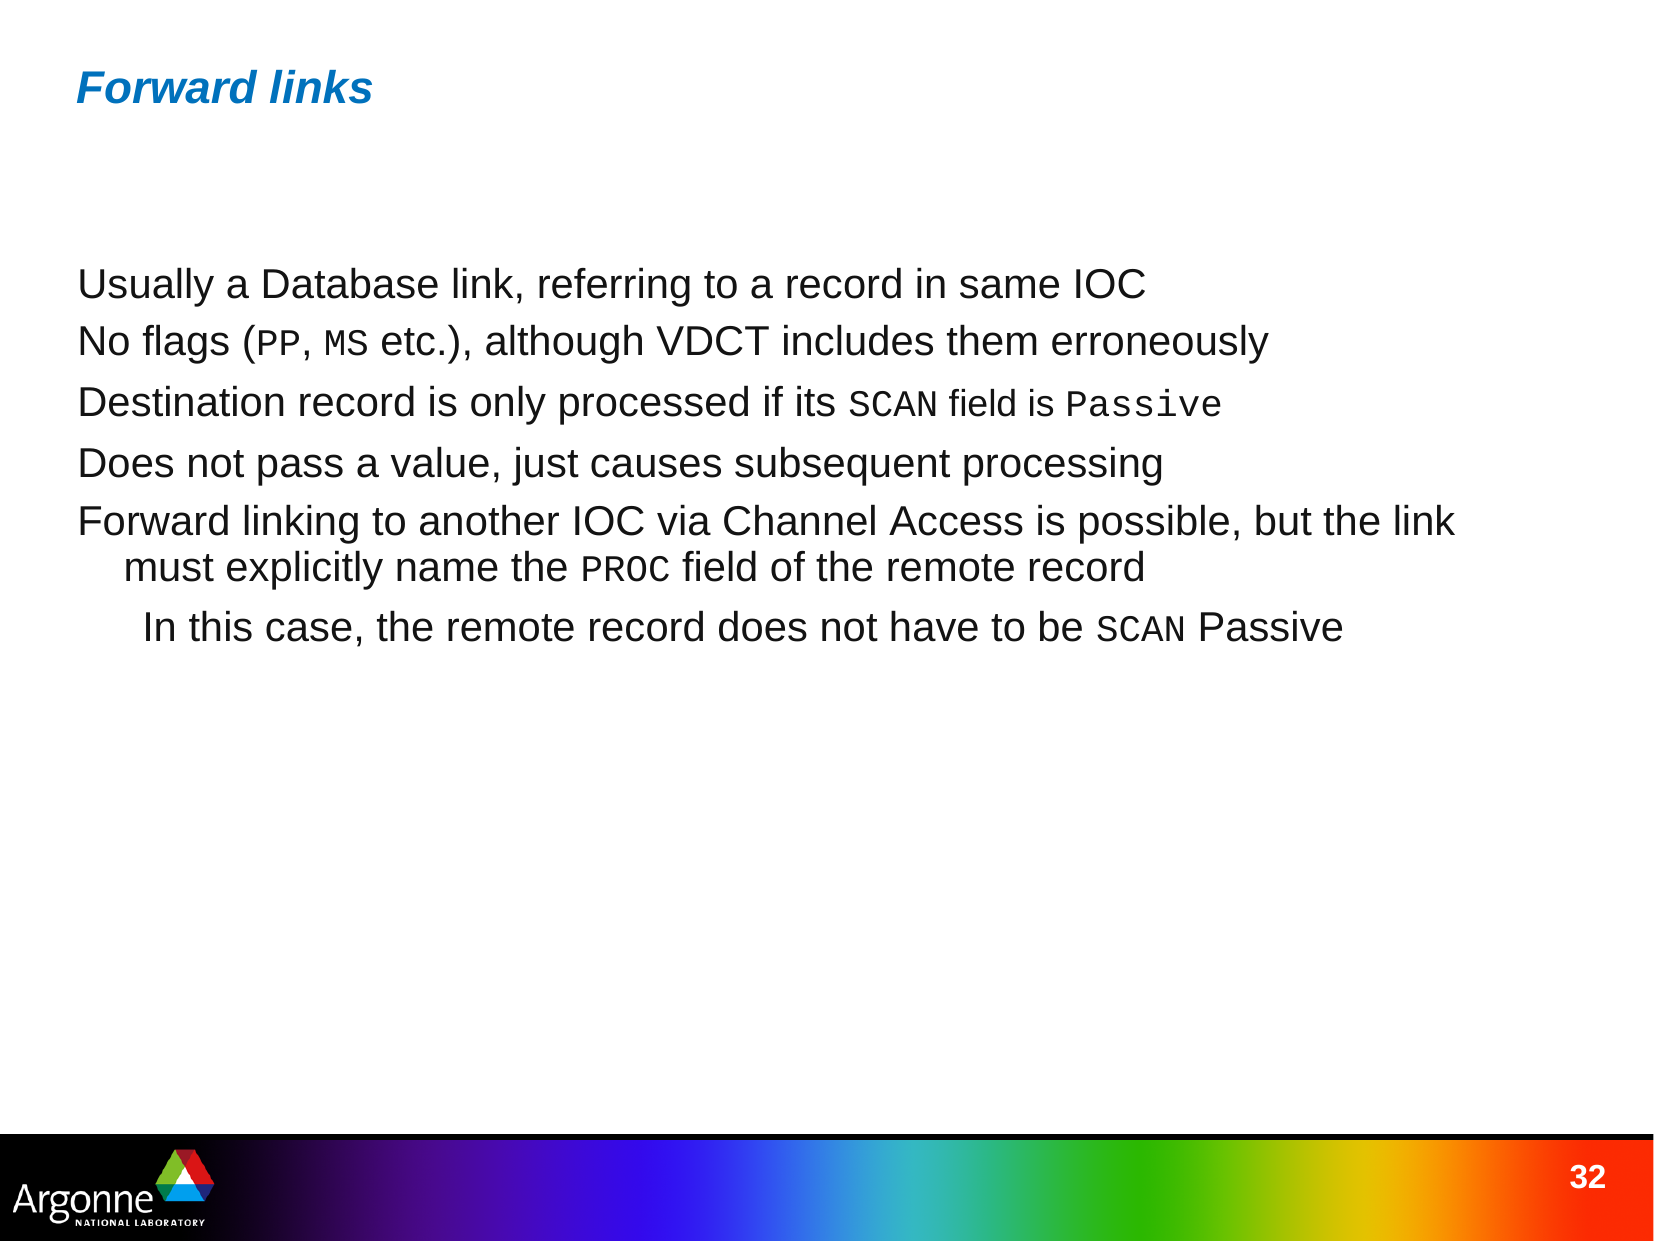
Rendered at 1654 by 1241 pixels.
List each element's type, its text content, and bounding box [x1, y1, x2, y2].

list Usually a Database link, referring to a record in same IOC No flags (PP, MS etc.), although VDCT includes them erroneously Destination record is only processed if its SCAN field is Passive Does not pass a value, just causes subsequent processing Forward linking to another IOC via Channel Access is possible, but the link must explicitly name the PROC field of the remote record In this case, the remote record does not have to be SCAN Passive [62, 253, 1498, 814]
picture [0, 1134, 1654, 1241]
title Forward links [61, 59, 1500, 144]
